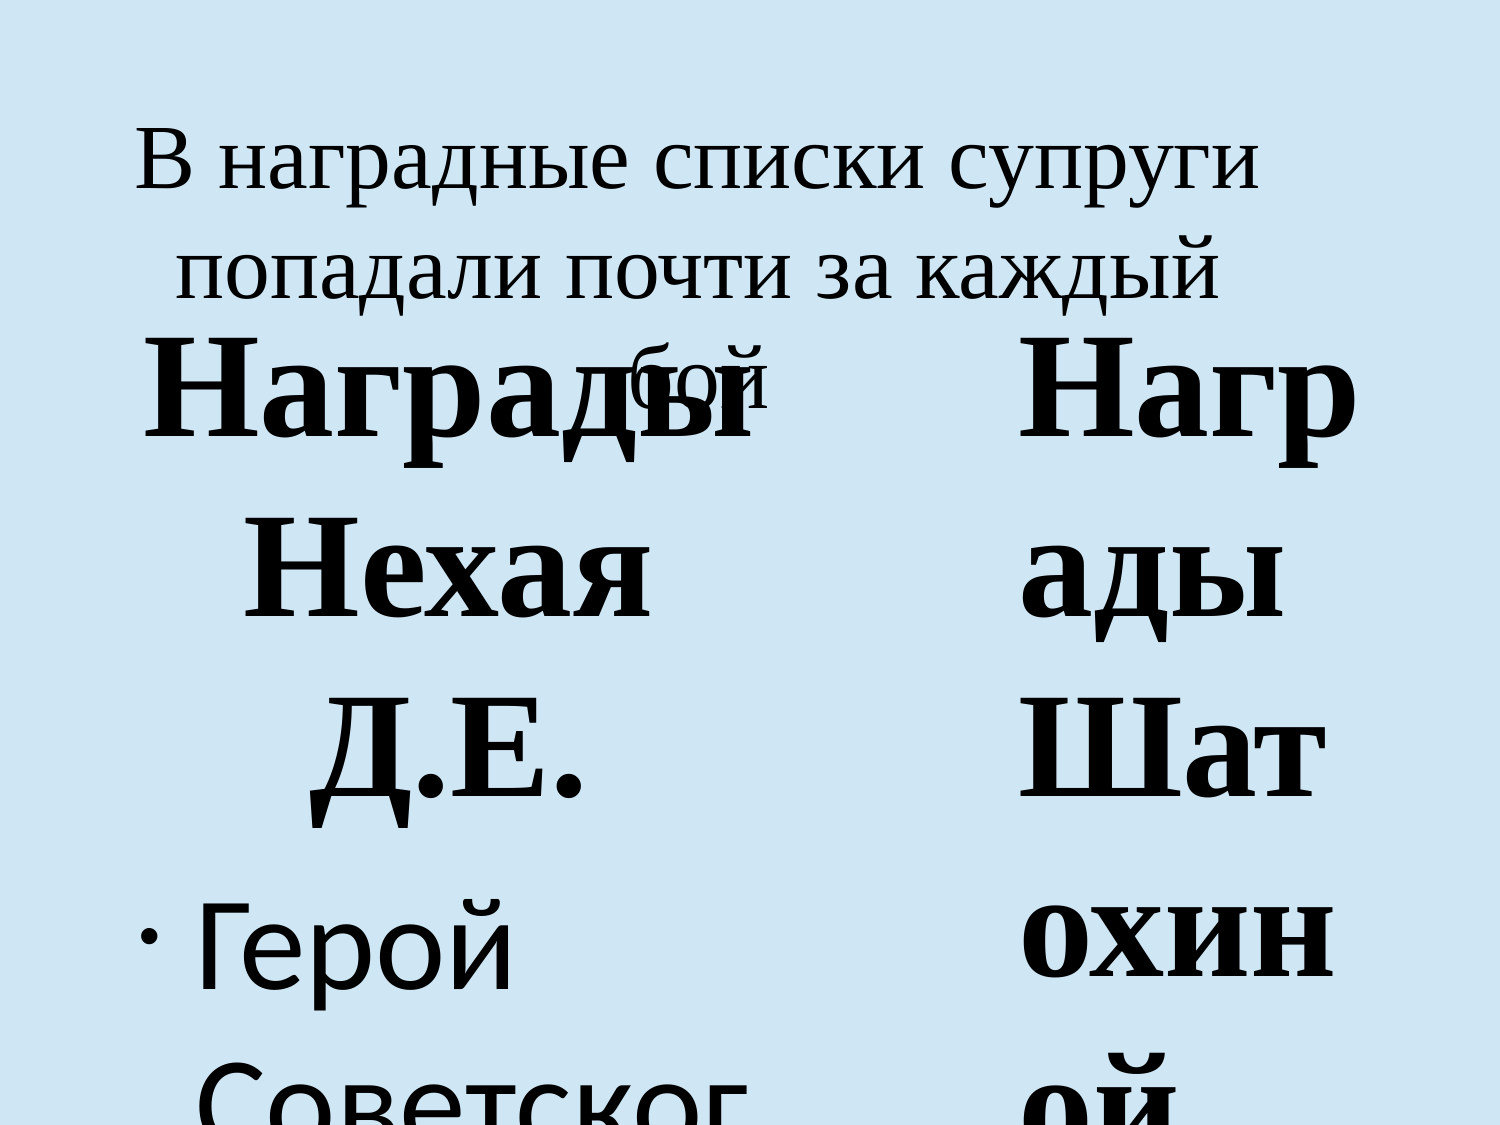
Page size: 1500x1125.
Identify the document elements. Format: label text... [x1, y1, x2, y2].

list Награды Нехая Д.Е. Герой Советского Союза (27.02.1945): медаль «Золотая Звезда» № 5221, орден Ленина. Орден Красного Знамени (14.04.1945). Орден Александра Невского (№ 6520 от 05.08.1944). Орден Красной Звезды (Приказ по 12-й истребительной бригады № 5/н от 21.08.1943). Орден Отечественной войны II степени (01.08.1944). Медаль «За победу над Германией в Великой Отечественной войне 1941—1945 гг.». Польские медали: Медаль «За Варшаву 1939—1945». Медаль «Заслуженным на поле Славы» Медаль «За Одру, Ниссу, Балтик». [123, 278, 774, 1005]
title В наградные списки супруги попадали почти за каждый бой [88, 90, 1309, 219]
list Награды Шатохиной М.С. . орден «Отечественной войны» I степени, орден «Красной звезды», 2 медали «За отвагу», «За боевые заслуги», за взятие Варшавы и Берлина. Всего - 9 боевых наград [797, 278, 1388, 911]
